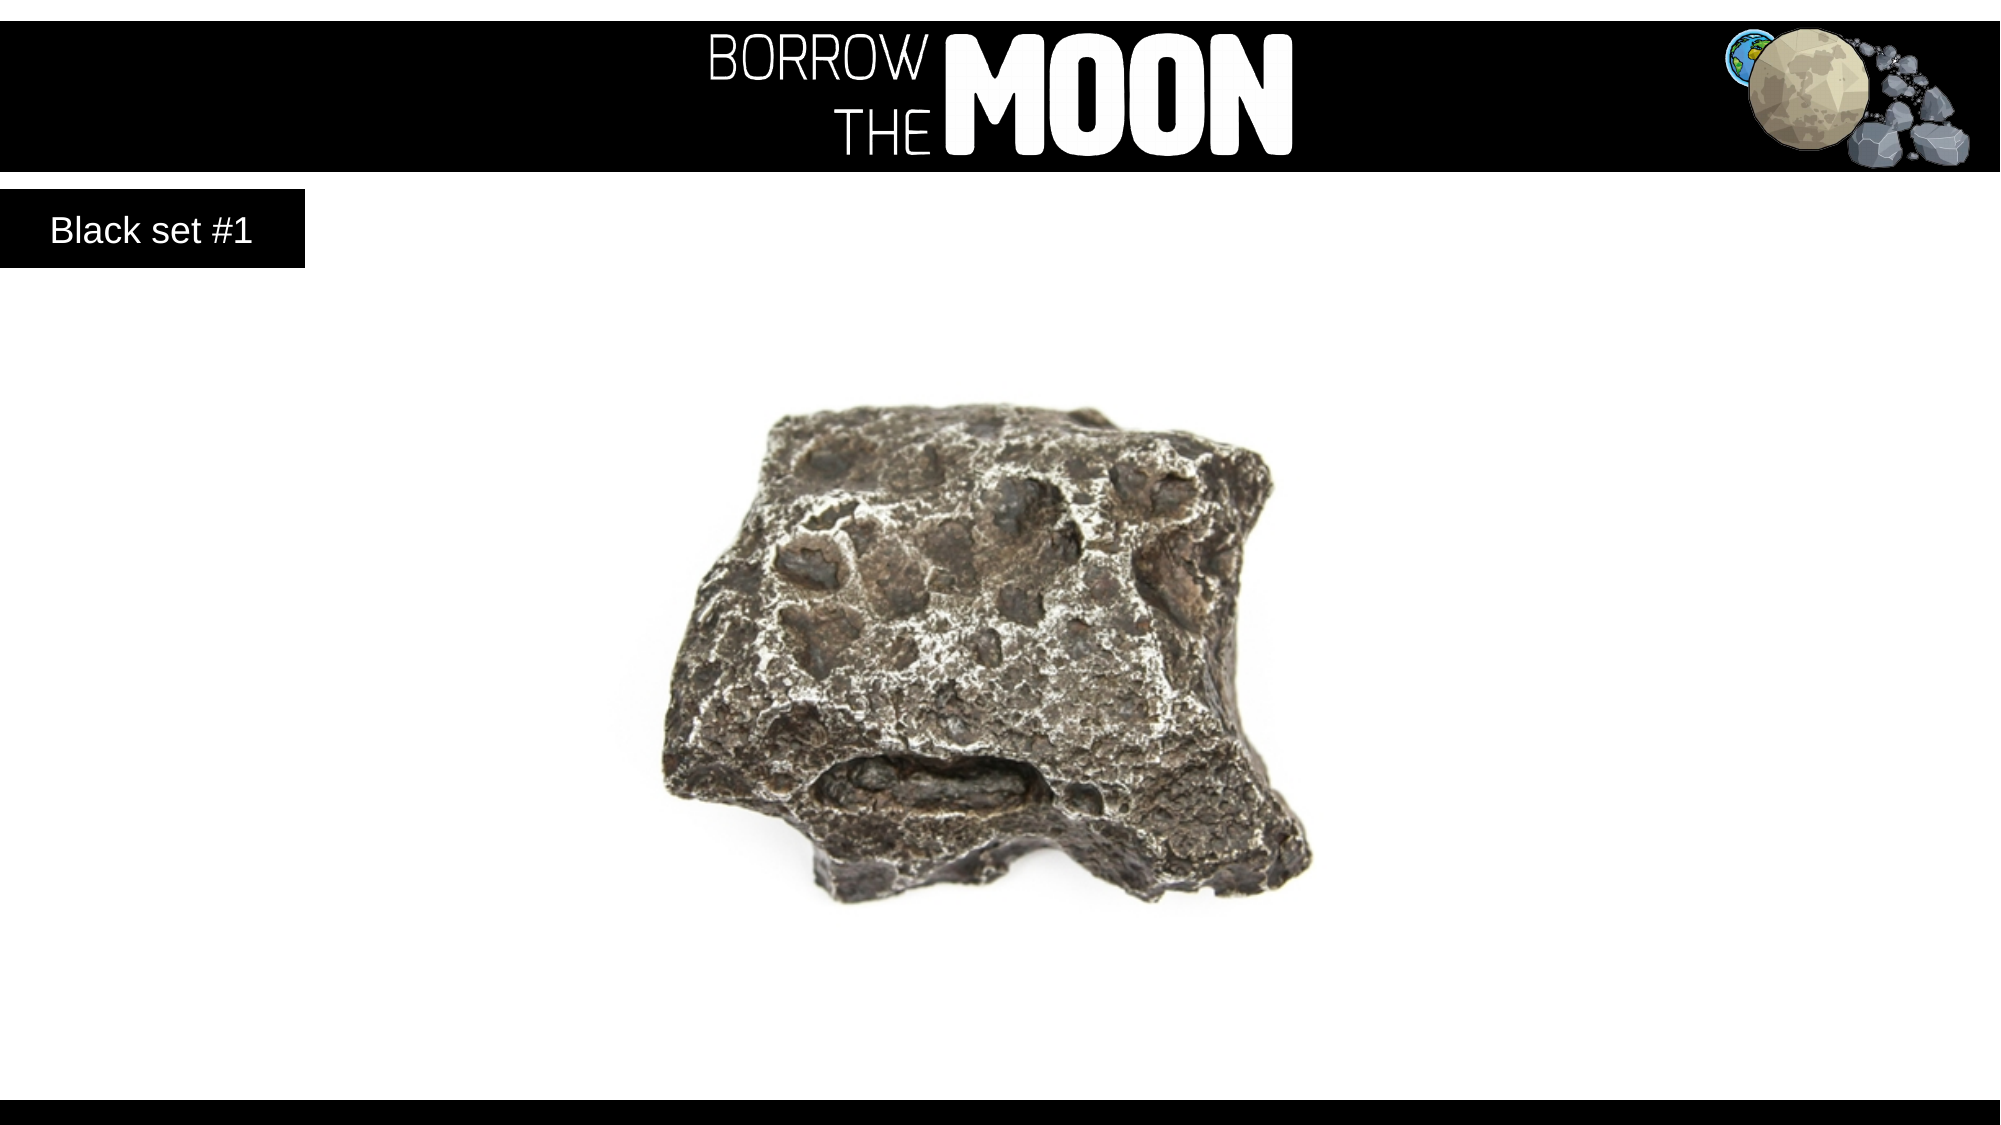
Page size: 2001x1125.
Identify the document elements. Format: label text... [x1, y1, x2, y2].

picture [308, 173, 1692, 1096]
text_box Black set #1 [0, 189, 305, 268]
